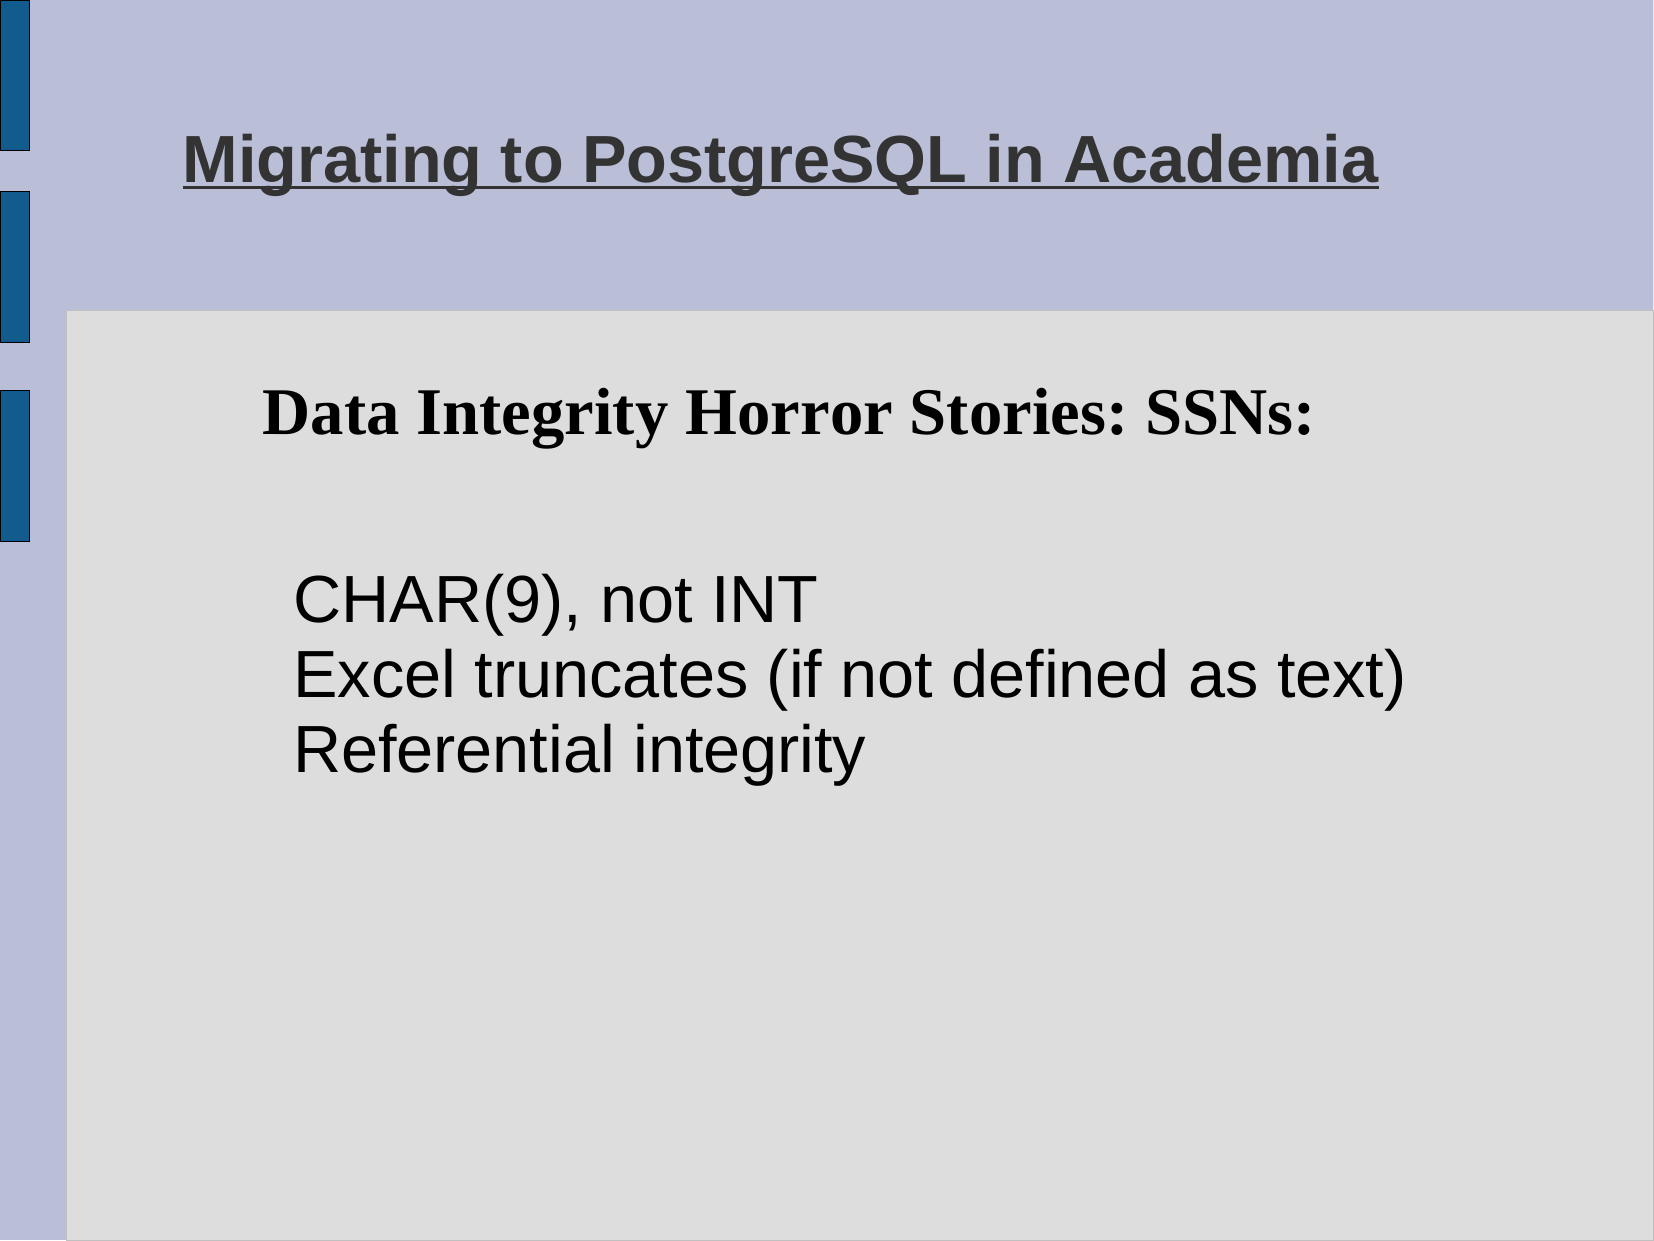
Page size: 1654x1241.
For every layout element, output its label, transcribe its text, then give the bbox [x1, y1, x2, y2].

title Migrating to PostgreSQL in Academia [75, 55, 1488, 263]
text_box Data Integrity Horror Stories: SSNs: [262, 375, 1426, 450]
list CHAR(9), not INT Excel truncates (if not defined as text) Referential integrity [275, 562, 1654, 787]
